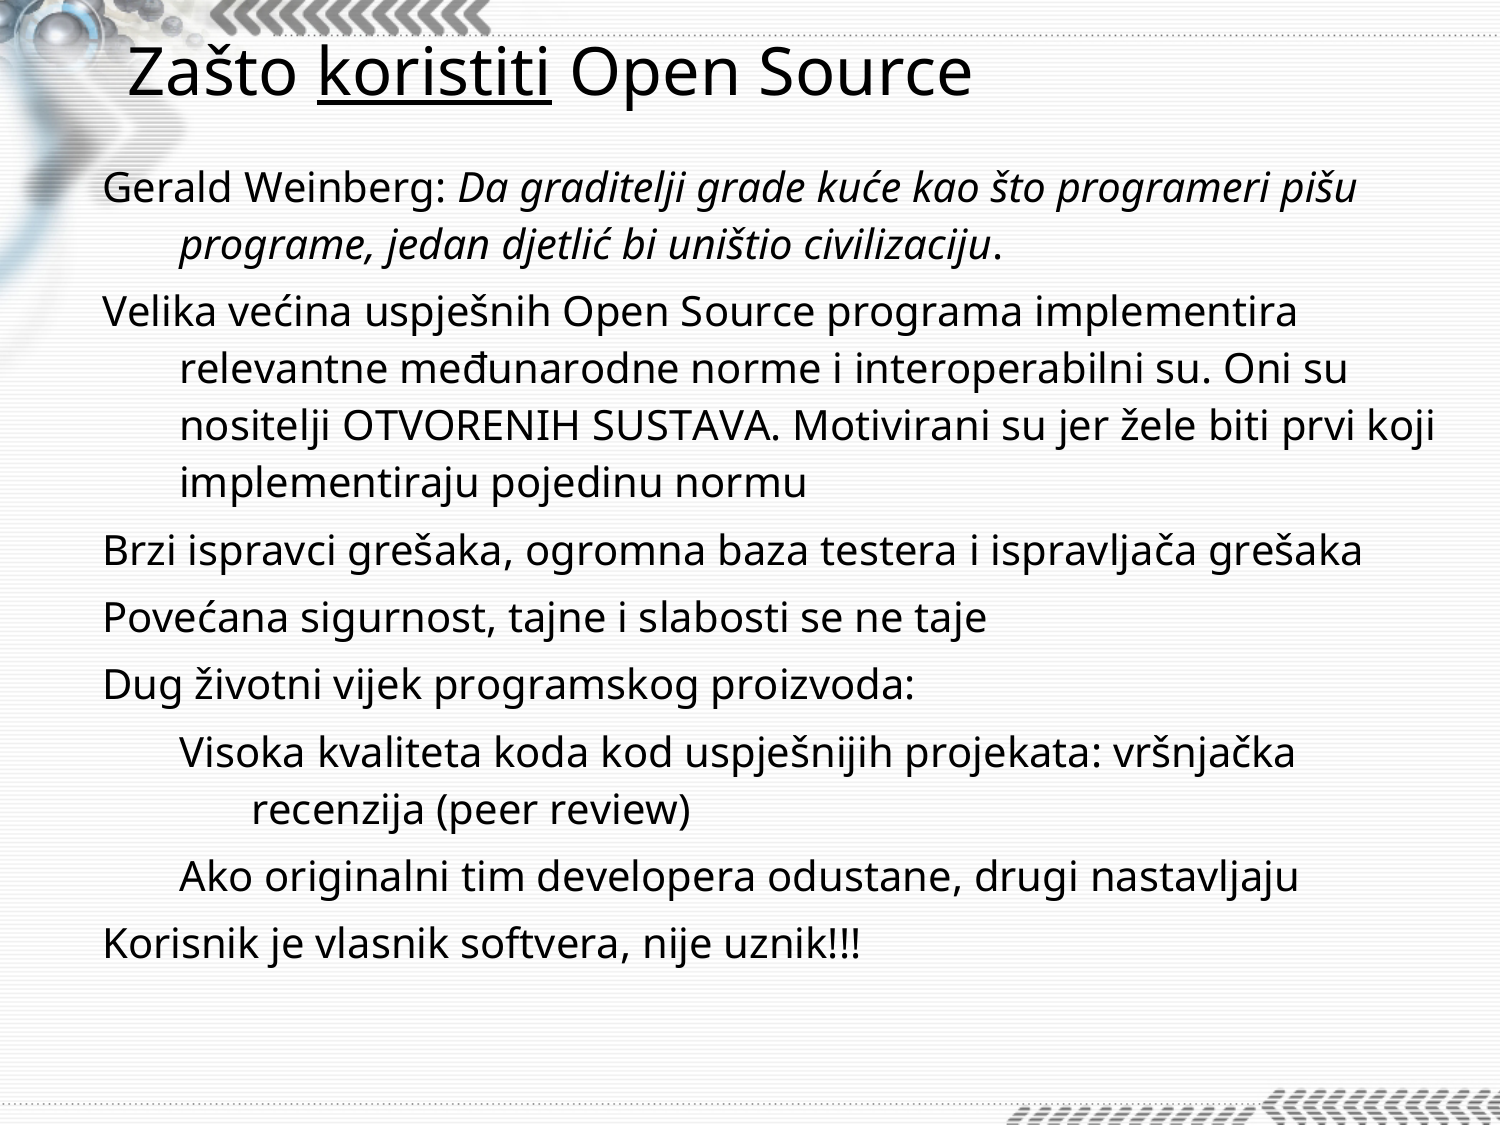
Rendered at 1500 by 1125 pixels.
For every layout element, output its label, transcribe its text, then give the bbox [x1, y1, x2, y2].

list Gerald Weinberg: Da graditelji grade kuće kao što programeri pišu programe, jedan djetlić bi uništio civilizaciju. Velika većina uspješnih Open Source programa implementira relevantne međunarodne norme i interoperabilni su. Oni su nositelji OTVORENIH SUSTAVA. Motivirani su jer žele biti prvi koji implementiraju pojedinu normu Brzi ispravci grešaka, ogromna baza testera i ispravljača grešaka Povećana sigurnost, tajne i slabosti se ne taje Dug životni vijek programskog proizvoda: Visoka kvaliteta koda kod uspješnijih projekata: vršnjačka recenzija (peer review) Ako originalni tim developera odustane, drugi nastavljaju Korisnik je vlasnik softvera, nije uznik!!! [87, 149, 1495, 1117]
title Zašto koristiti Open Source [112, 0, 1425, 123]
picture [0, 0, 1500, 1125]
